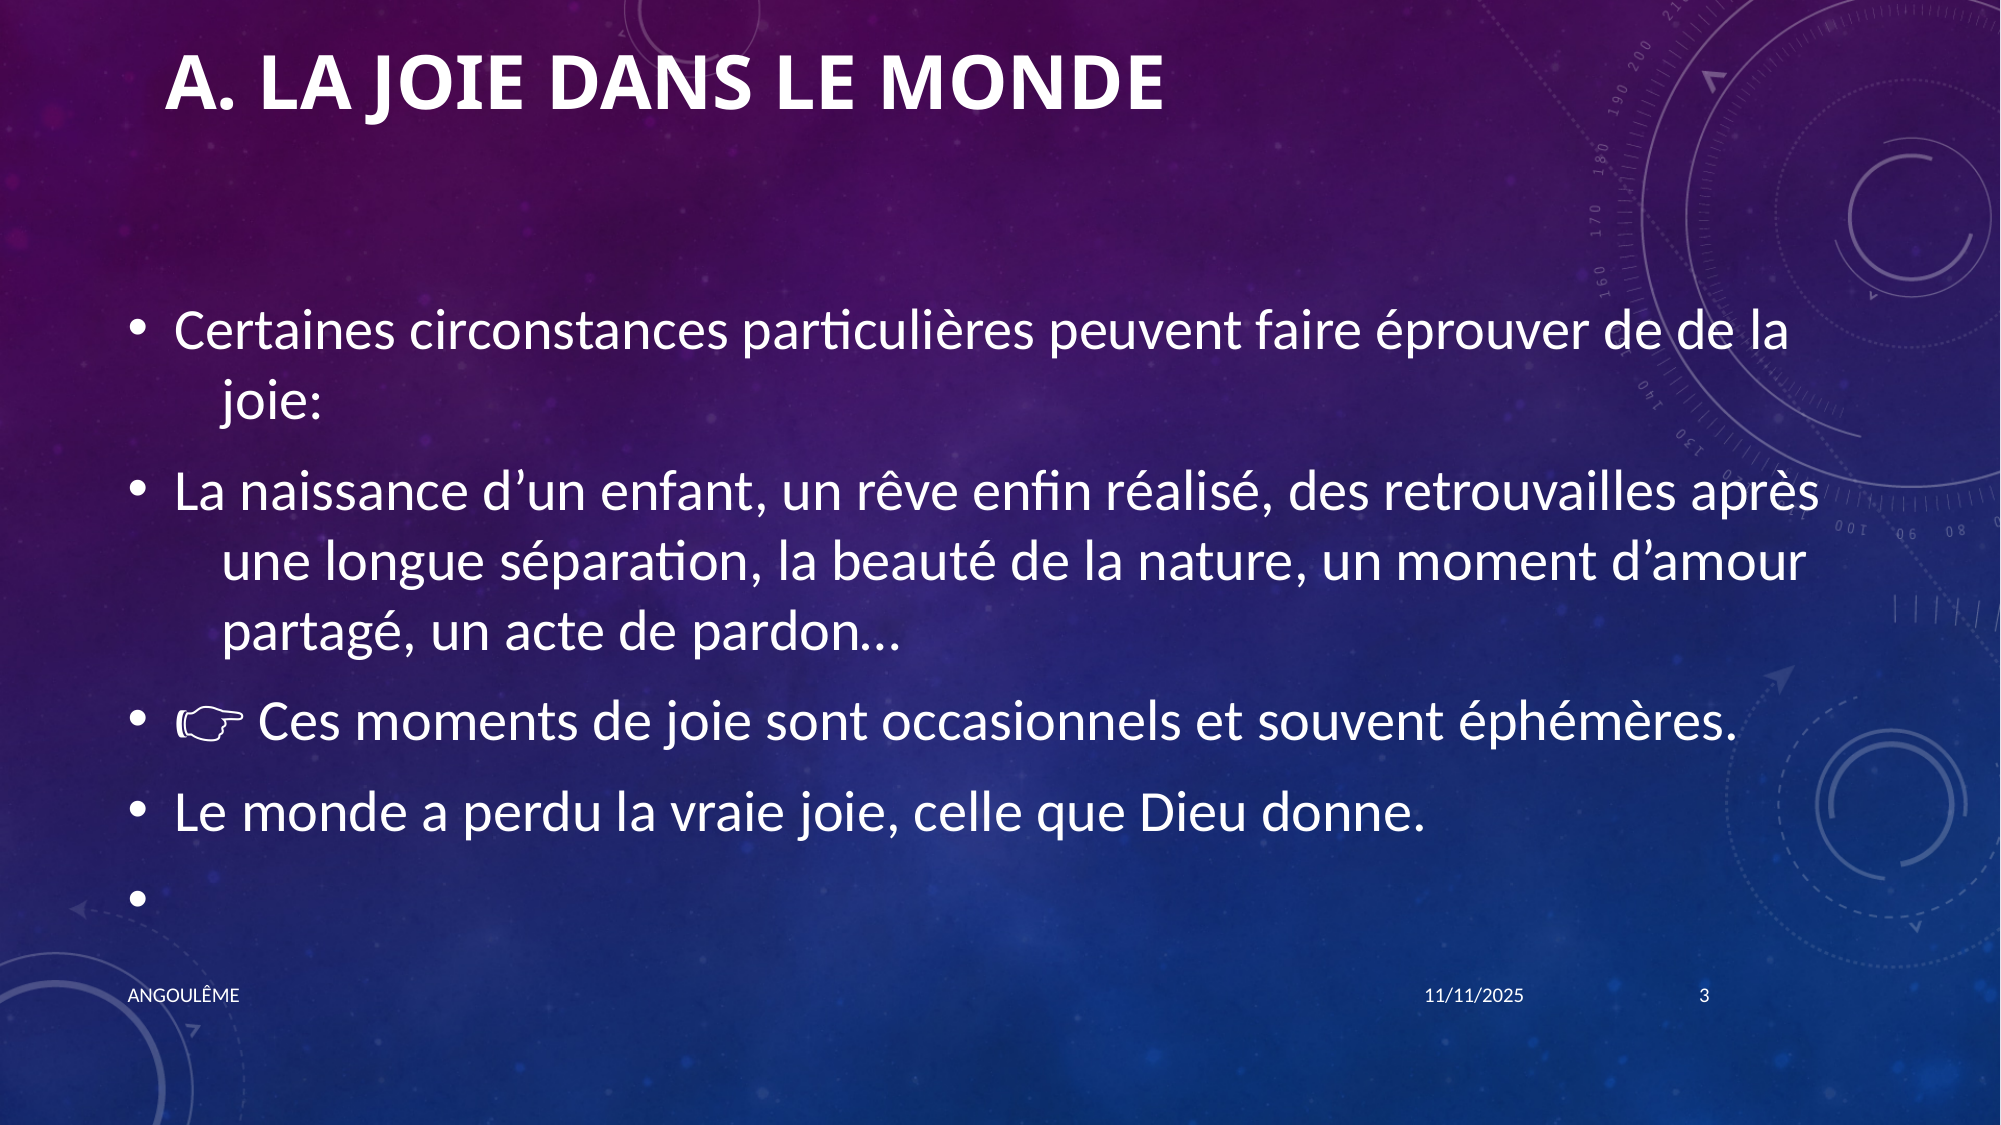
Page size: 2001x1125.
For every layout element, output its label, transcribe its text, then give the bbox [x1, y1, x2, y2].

title A. La joie dans Le monde [0, 0, 2000, 159]
list Certaines circonstances particulières peuvent faire éprouver de de la joie: La naissance d’un enfant, un rêve enfin réalisé, des retrouvailles après une longue séparation, la beauté de la nature, un moment d’amour partagé, un acte de pardon… 👉 Ces moments de joie sont occasionnels et souvent éphémères. Le monde a perdu la vraie joie, celle que Dieu donne. [112, 158, 1871, 1068]
text_box [1684, 963, 1775, 1026]
text_box ANGOULÊME [112, 963, 1397, 1026]
text_box 11/11/2025 [1409, 963, 1672, 1026]
